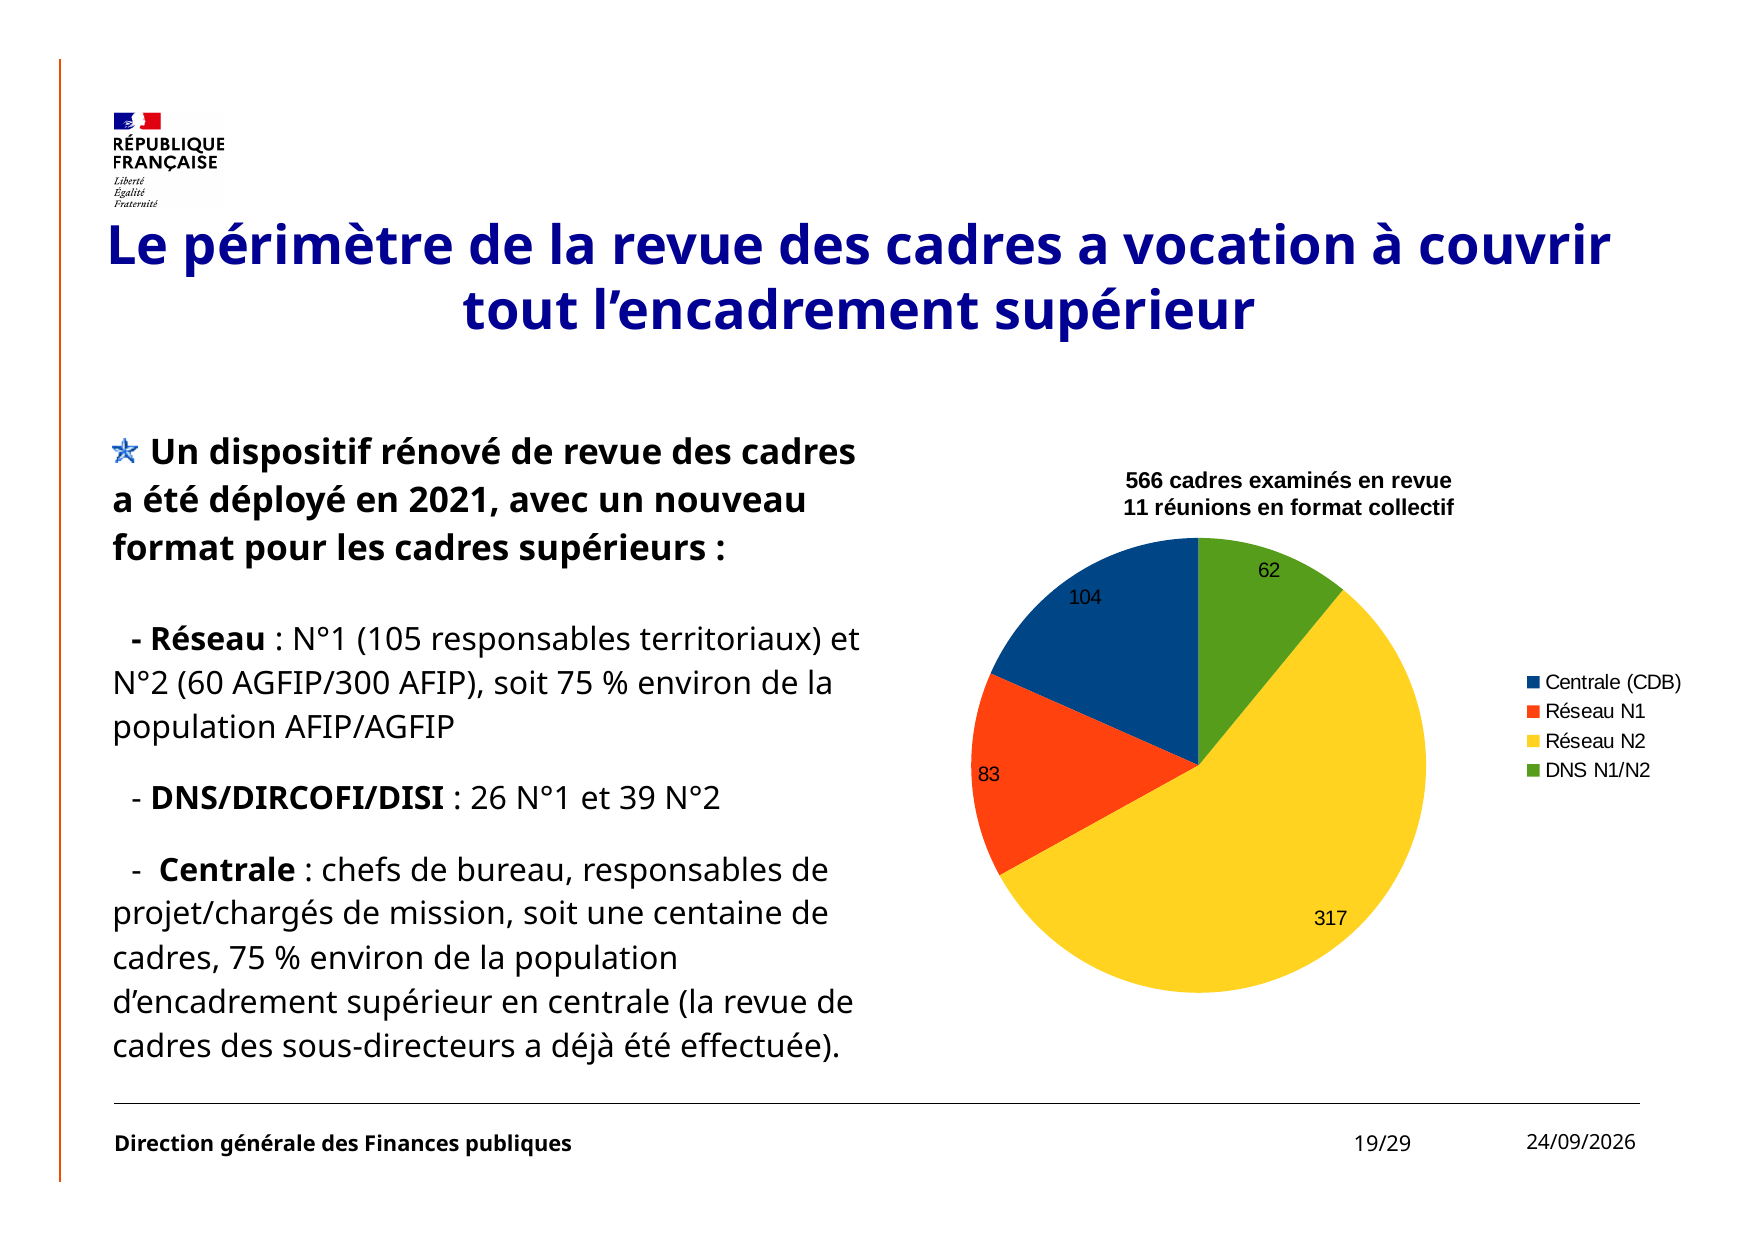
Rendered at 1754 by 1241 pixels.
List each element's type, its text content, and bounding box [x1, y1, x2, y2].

list Un dispositif rénové de revue des cadres a été déployé en 2021, avec un nouveau format pour les cadres supérieurs : - Réseau : N°1 (105 responsables territoriaux) et N°2 (60 AGFIP/300 AFIP), soit 75 % environ de la population AFIP/AGFIP - DNS/DIRCOFI/DISI : 26 N°1 et 39 N°2 - Centrale : chefs de bureau, responsables de projet/chargés de mission, soit une centaine de cadres, 75 % environ de la population d’encadrement supérieur en centrale (la revue de cadres des sous-directeurs a déjà été effectuée). [112, 406, 875, 1105]
chart [877, 448, 1701, 1004]
text_box Le périmètre de la revue des cadres a vocation à couvrir tout l’encadrement supérieur [106, 210, 1678, 406]
picture [114, 112, 225, 207]
